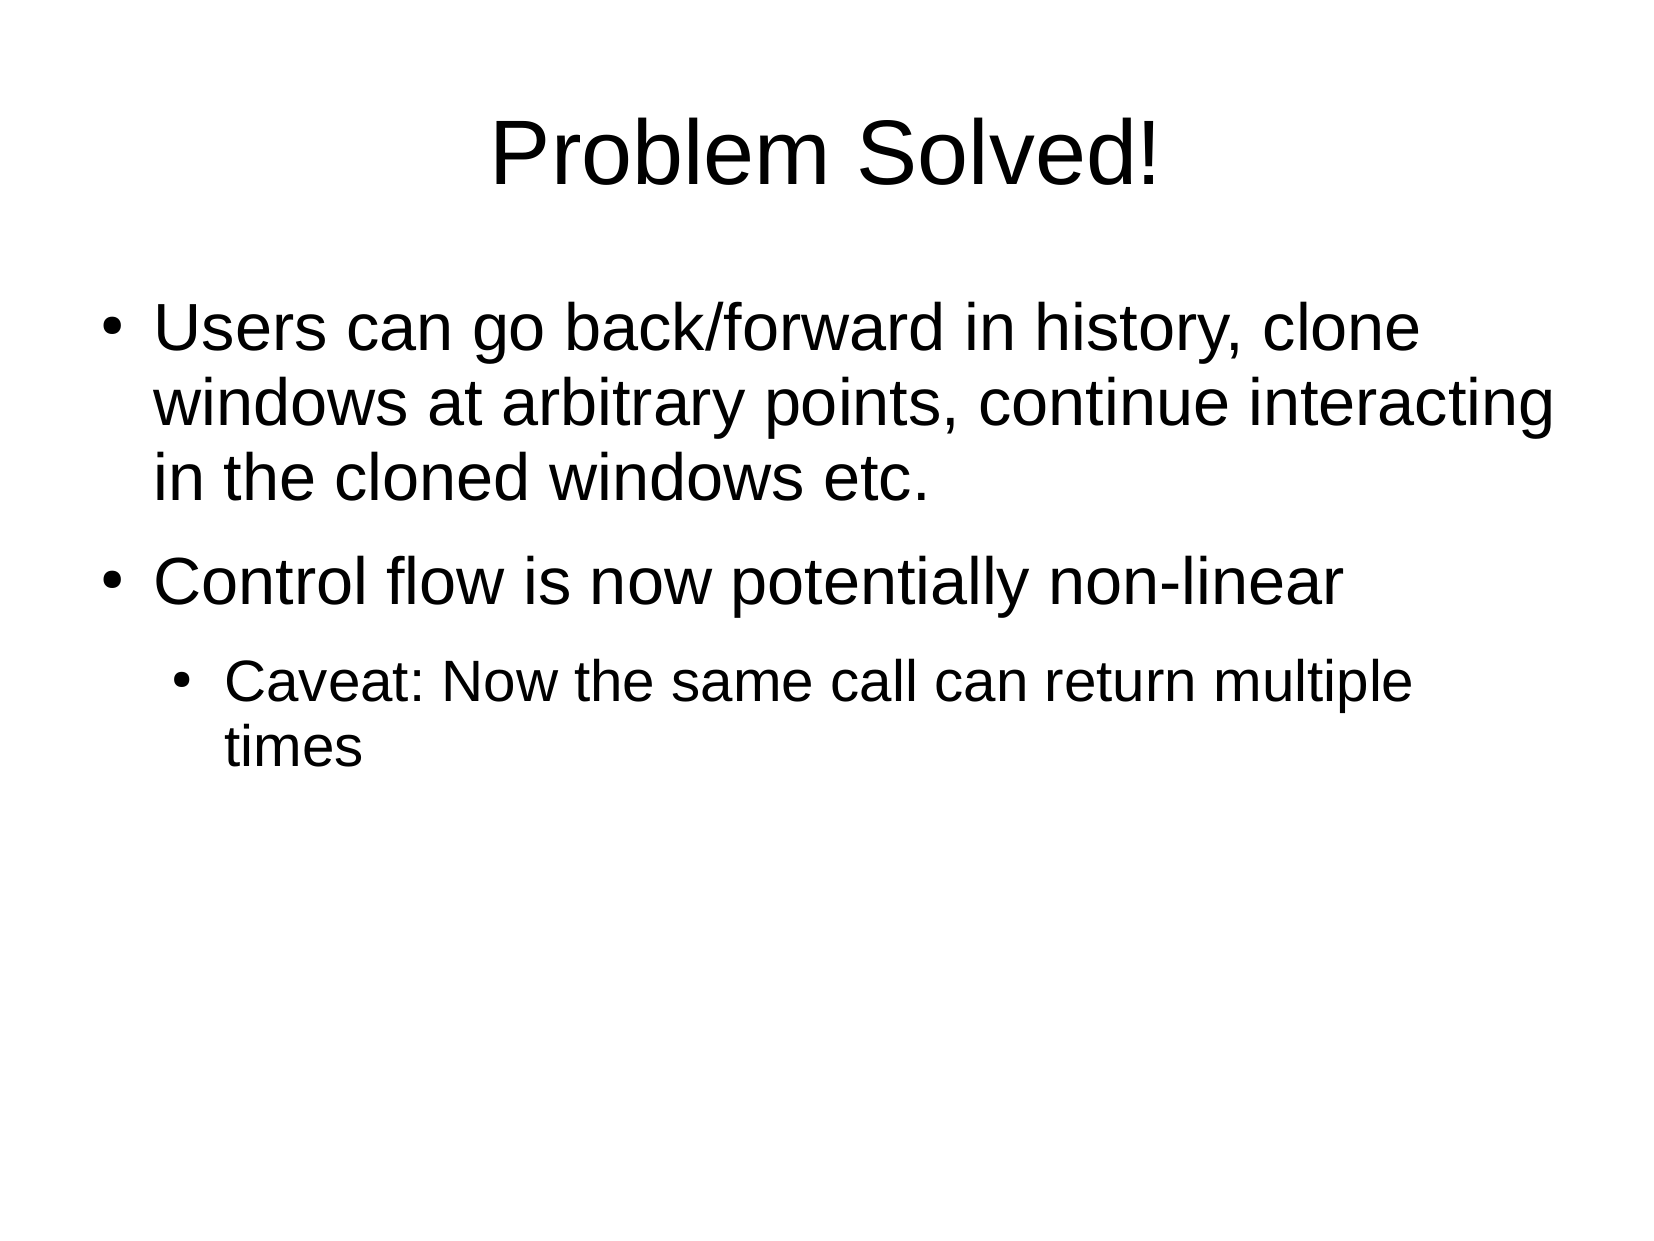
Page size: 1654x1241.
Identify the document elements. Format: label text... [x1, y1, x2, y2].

title Problem Solved! [82, 56, 1571, 250]
list Users can go back/forward in history, clone windows at arbitrary points, continue interacting in the cloned windows etc. Control flow is now potentially non-linear Caveat: Now the same call can return multiple times [82, 290, 1571, 1109]
